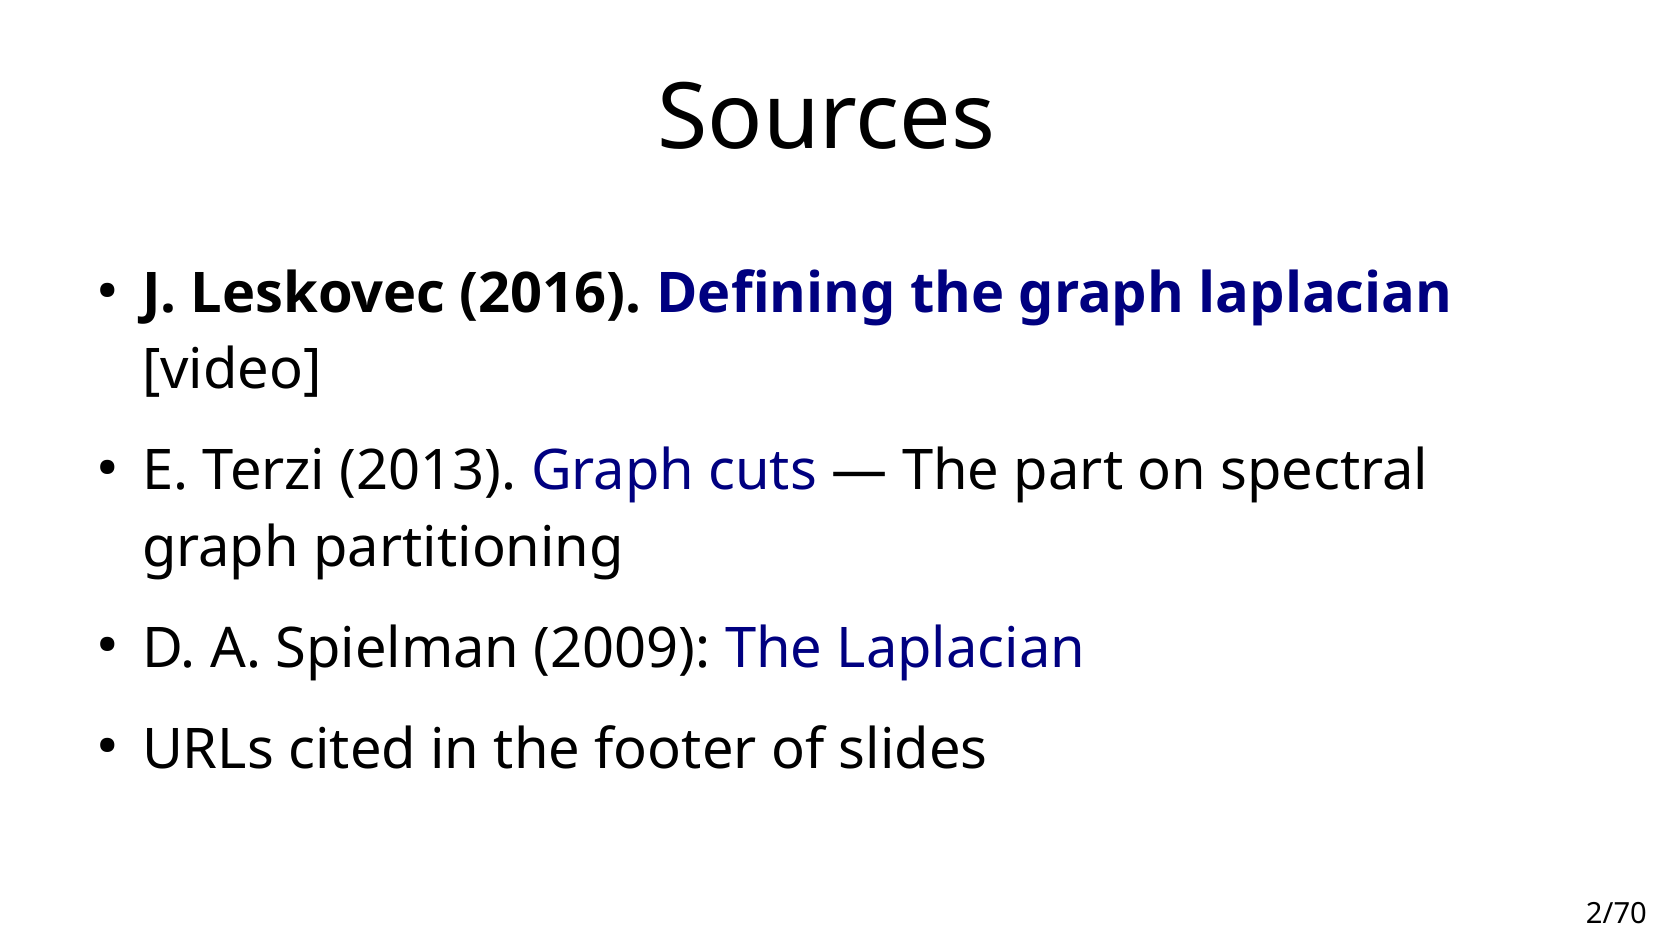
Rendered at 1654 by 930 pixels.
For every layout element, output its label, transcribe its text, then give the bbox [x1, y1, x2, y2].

title Sources [82, 1, 1571, 225]
list J. Leskovec (2016). Defining the graph laplacian [video] E. Terzi (2013). Graph cuts — The part on spectral graph partitioning D. A. Spielman (2009): The Laplacian URLs cited in the footer of slides [82, 252, 1571, 793]
